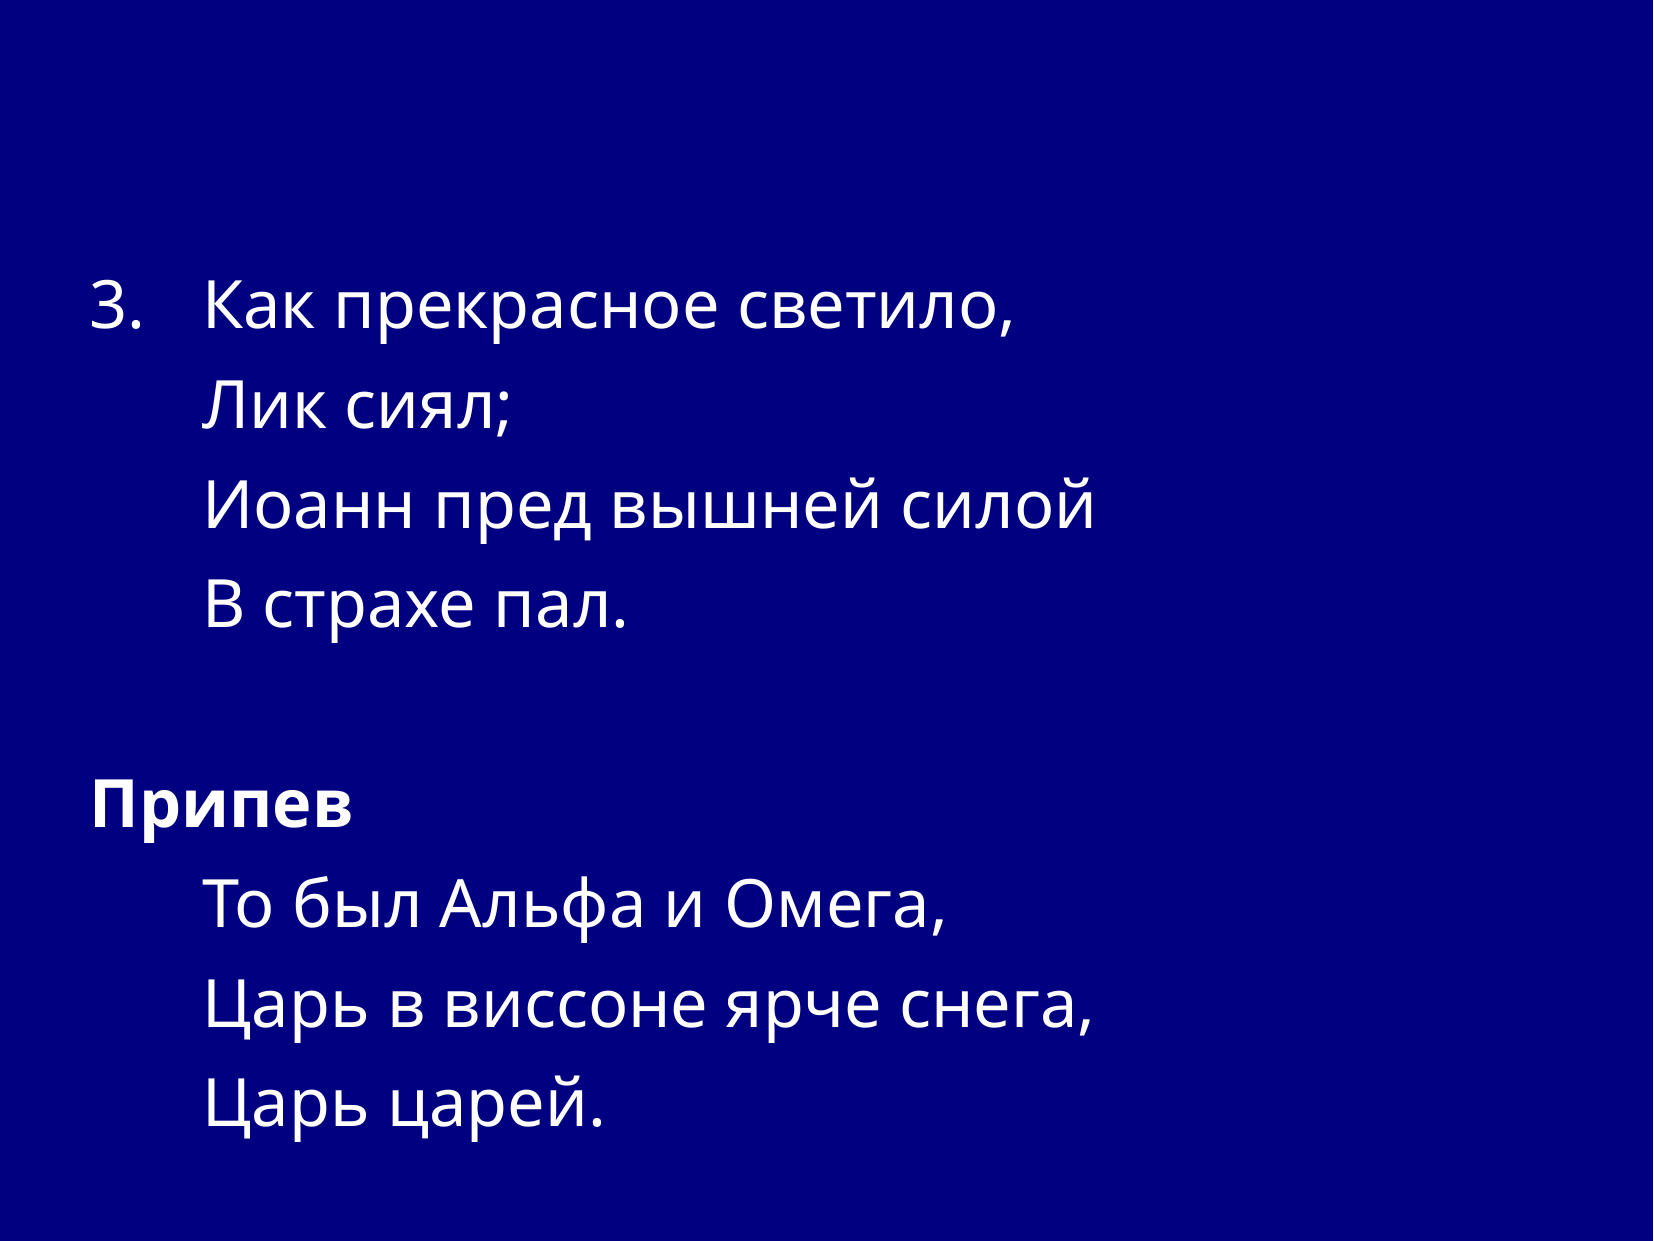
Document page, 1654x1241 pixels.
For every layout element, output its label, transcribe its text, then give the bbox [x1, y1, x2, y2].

text_box 3. Как прекрасное светило, Лик сиял; Иоанн пред вышней силой В страхе пал. Припев То был Альфа и Омега, Царь в виссоне ярче снега, Царь царей. [75, 150, 1576, 1163]
